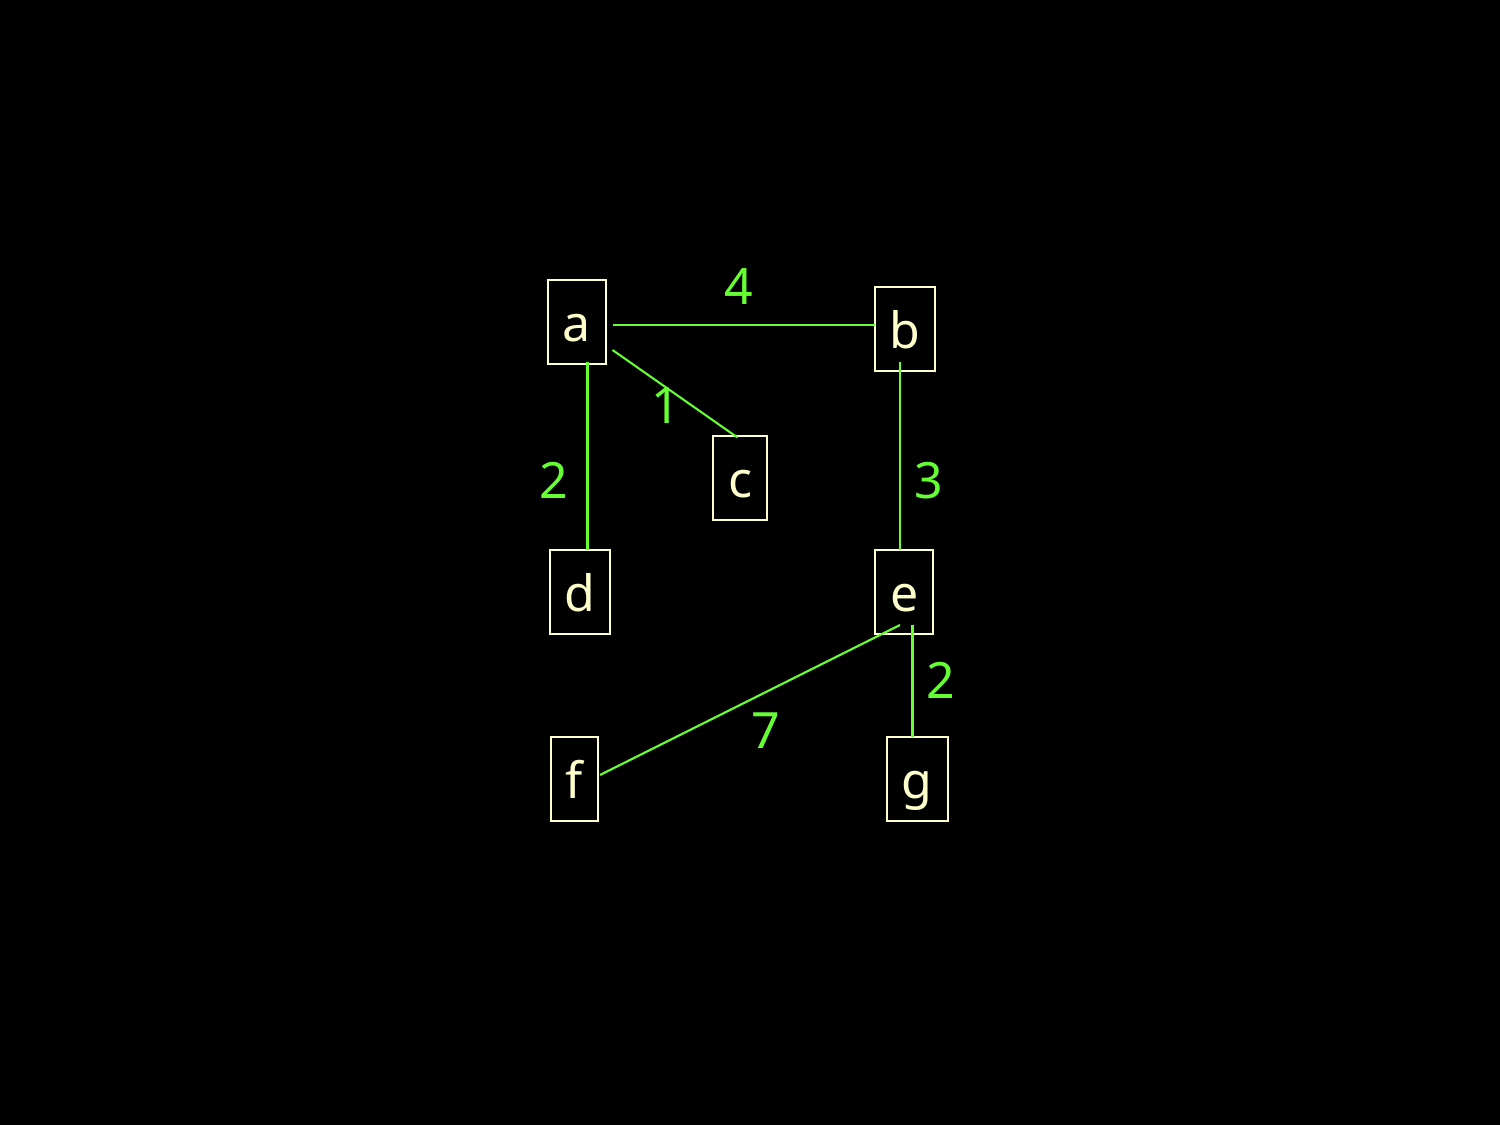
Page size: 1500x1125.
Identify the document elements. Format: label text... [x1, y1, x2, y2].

text_box a [547, 280, 606, 365]
text_box 3 [899, 437, 958, 522]
text_box b [874, 287, 936, 372]
text_box e [875, 549, 934, 634]
text_box g [887, 737, 948, 822]
text_box 4 [709, 242, 768, 327]
text_box f [550, 737, 598, 822]
text_box c [713, 436, 768, 521]
text_box 2 [524, 437, 583, 522]
text_box 7 [737, 687, 796, 772]
text_box 2 [912, 637, 971, 722]
text_box 1 [637, 362, 696, 447]
text_box d [549, 549, 611, 634]
